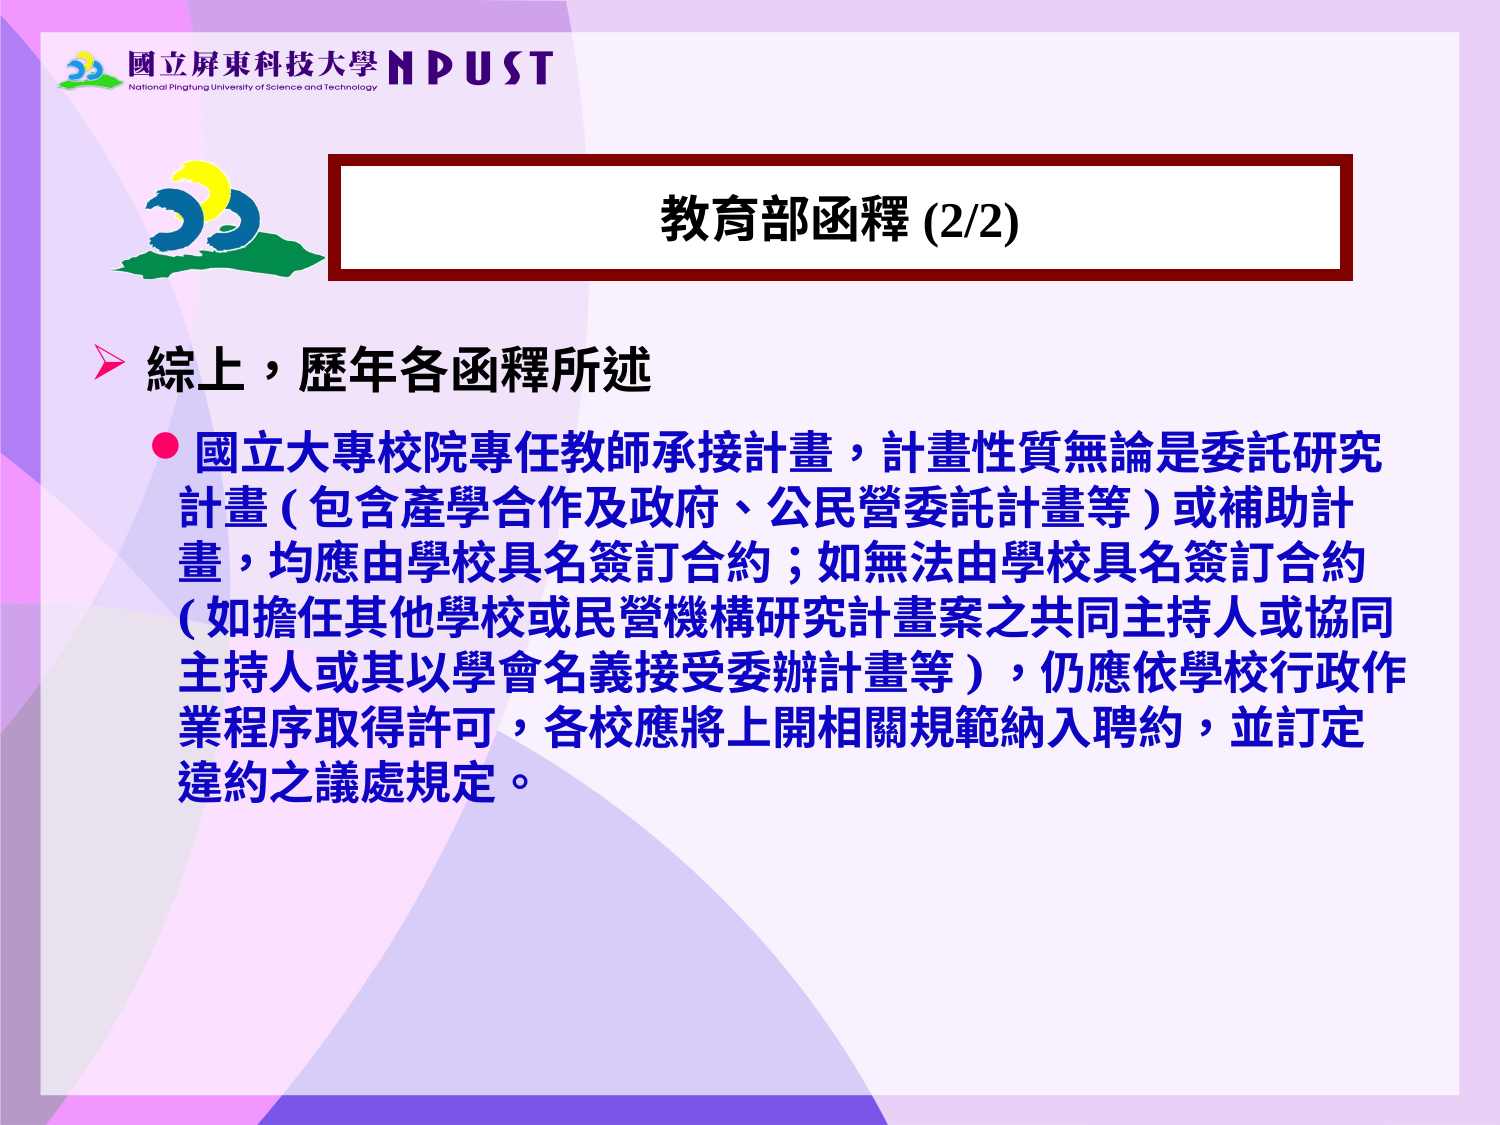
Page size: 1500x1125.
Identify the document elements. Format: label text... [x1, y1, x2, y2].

picture [0, 0, 1500, 1125]
list 綜上，歷年各函釋所述 國立大專校院專任教師承接計畫，計畫性質無論是委託研究計畫(包含產學合作及政府、公民營委託計畫等)或補助計畫，均應由學校具名簽訂合約；如無法由學校具名簽訂合約(如擔任其他學校或民營機構研究計畫案之共同主持人或協同主持人或其以學會名義接受委辦計畫等)，仍應依學校行政作業程序取得許可，各校應將上開相關規範納入聘約，並訂定違約之議處規定。 [75, 331, 1425, 1083]
title 教育部函釋(2/2) [334, 159, 1347, 275]
